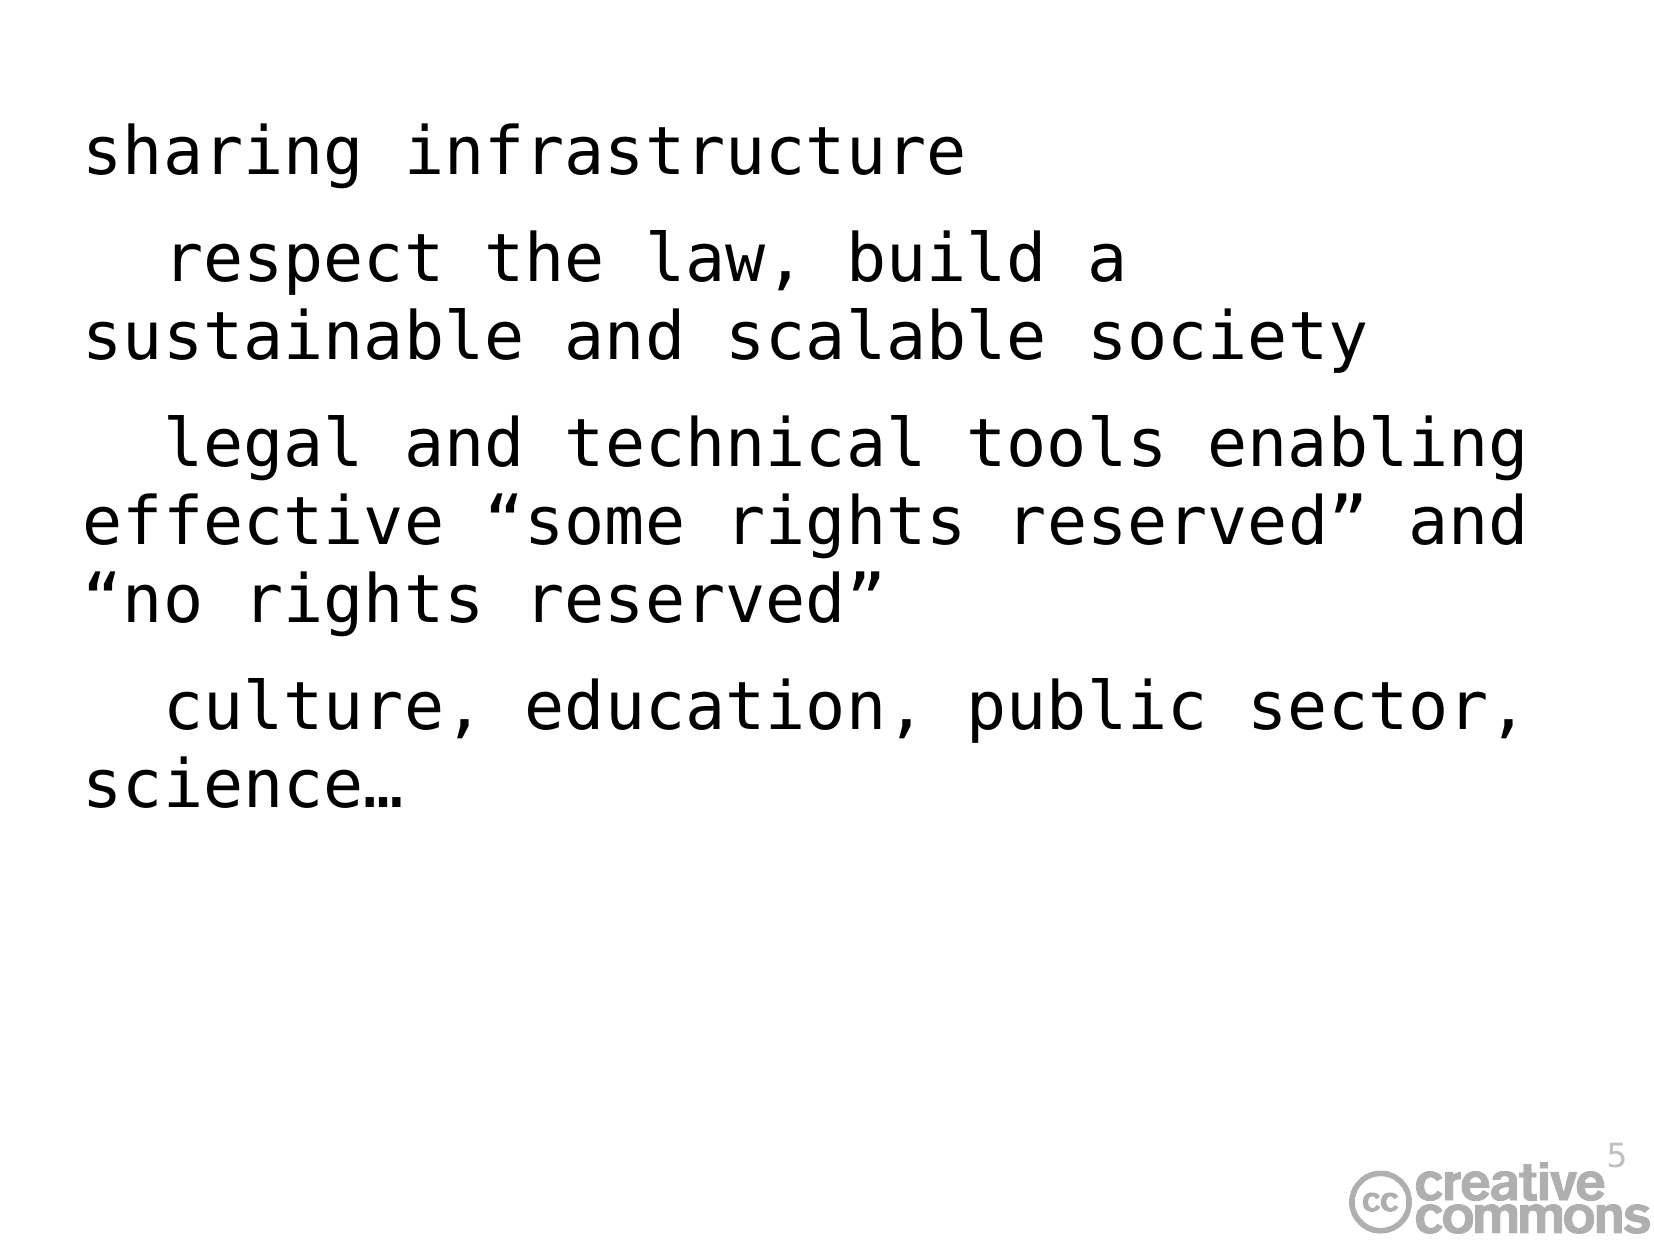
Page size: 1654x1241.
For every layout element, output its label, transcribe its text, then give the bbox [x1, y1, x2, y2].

picture [1349, 1162, 1650, 1234]
list sharing infrastructure respect the law, build a sustainable and scalable society legal and technical tools enabling effective “some rights reserved” and “no rights reserved” culture, education, public sector, science… [82, 112, 1571, 1146]
